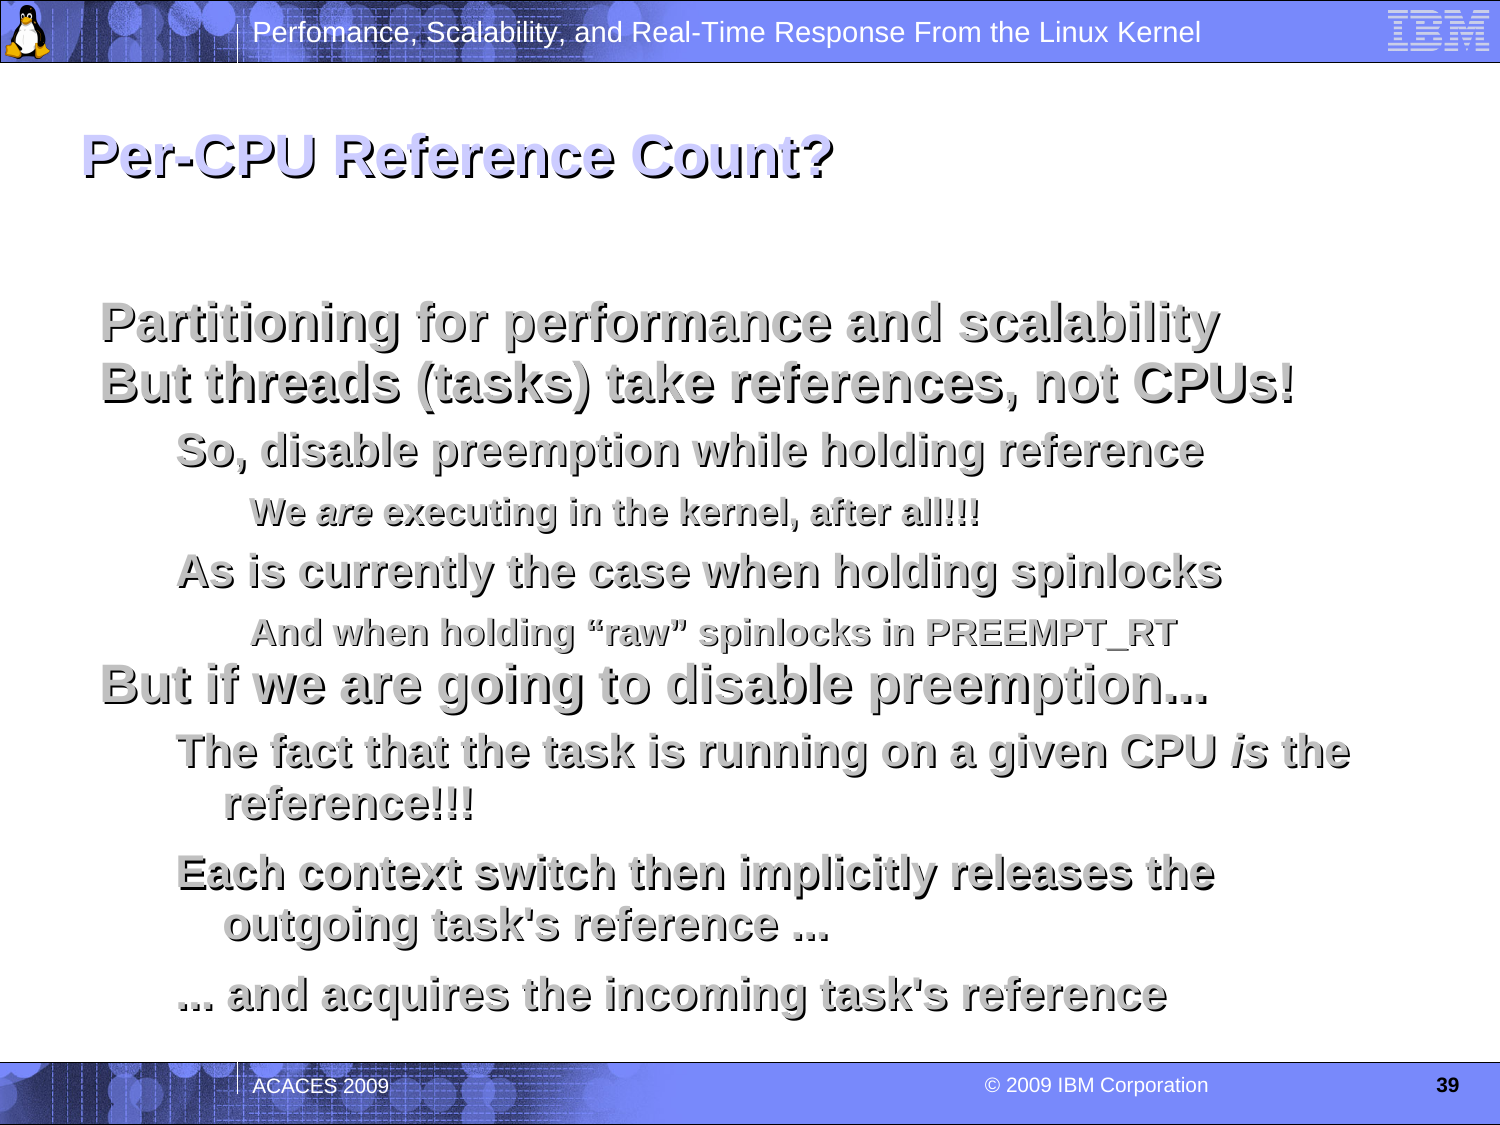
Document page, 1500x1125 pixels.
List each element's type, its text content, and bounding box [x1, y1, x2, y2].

picture [0, 1063, 1500, 1124]
picture [1, 1, 1500, 62]
list Partitioning for performance and scalability But threads (tasks) take references, not CPUs! So, disable preemption while holding reference We are executing in the kernel, after all!!! As is currently the case when holding spinlocks And when holding “raw” spinlocks in PREEMPT_RT But if we are going to disable preemption... The fact that the task is running on a given CPU is the reference!!! Each context switch then implicitly releases the outgoing task's reference ... ... and acquires the incoming task's reference [99, 291, 1389, 1022]
title Per-CPU Reference Count? [79, 124, 1433, 192]
